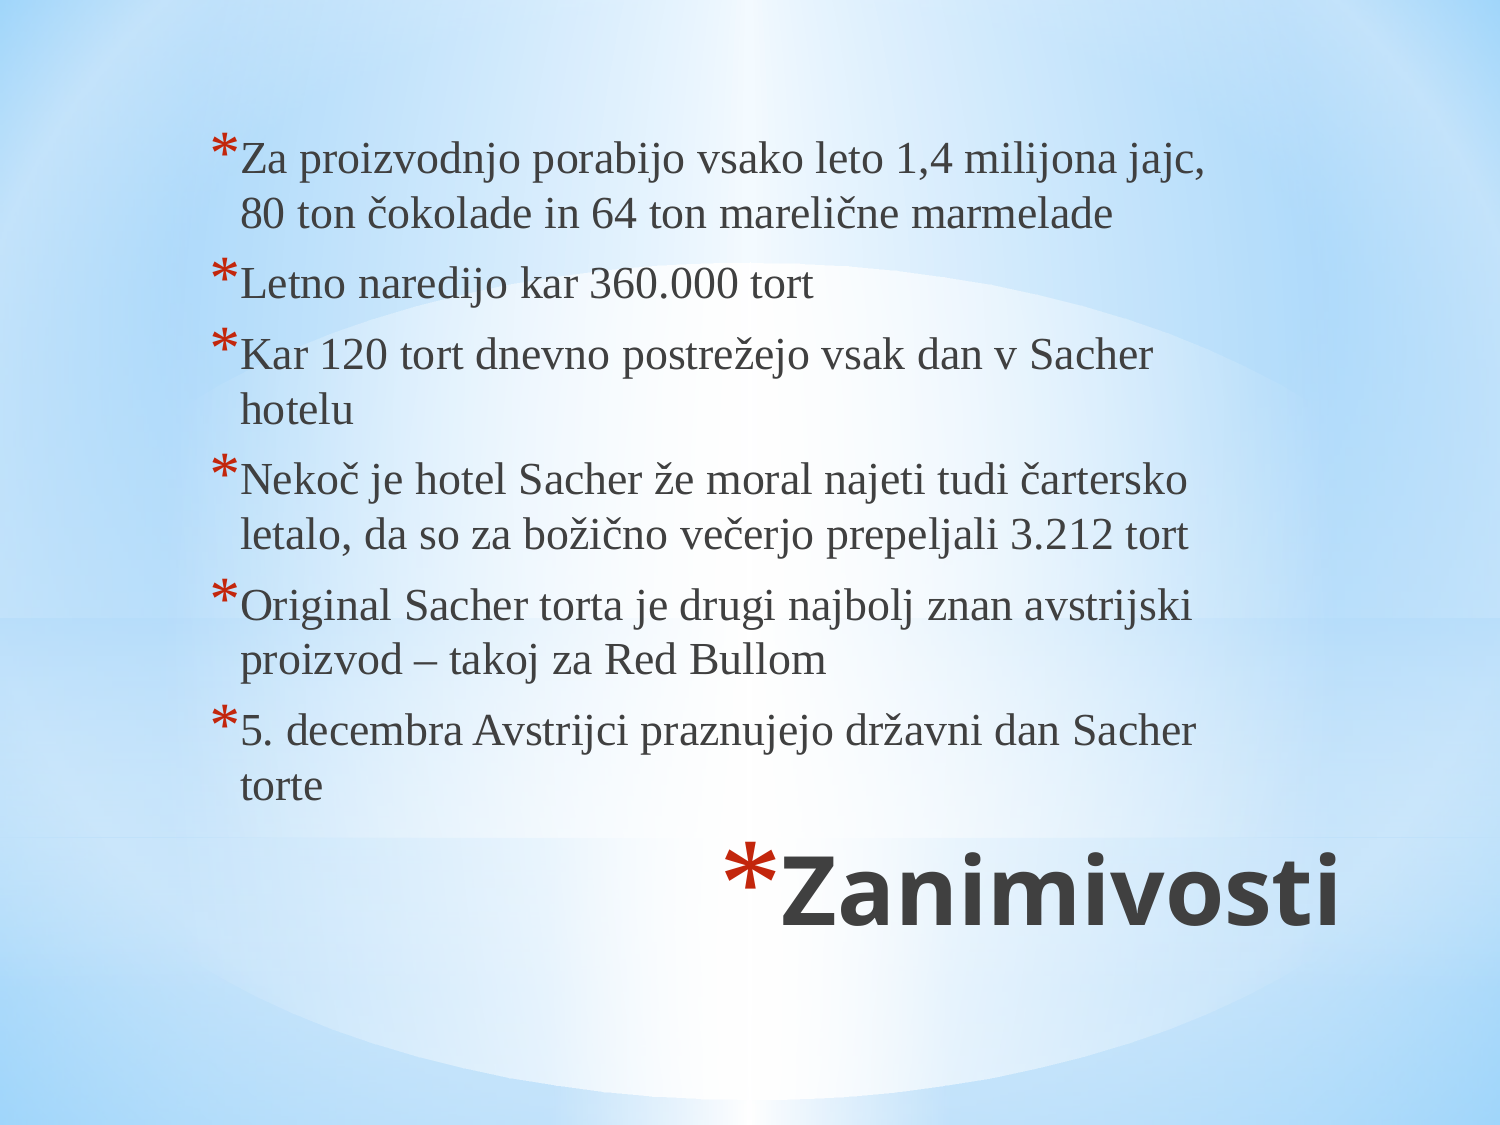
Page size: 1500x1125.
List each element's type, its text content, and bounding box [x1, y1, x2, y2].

list Za proizvodnjo porabijo vsako leto 1,4 milijona jajc, 80 ton čokolade in 64 ton marelične marmelade Letno naredijo kar 360.000 tort Kar 120 tort dnevno postrežejo vsak dan v Sacher hotelu Nekoč je hotel Sacher že moral najeti tudi čartersko letalo, da so za božično večerjo prepeljali 3.212 tort Original Sacher torta je drugi najbolj znan avstrijski proizvod – takoj za Red Bullom 5. decembra Avstrijci praznujejo državni dan Sacher torte [187, 120, 1247, 858]
title Zanimivosti [289, 822, 1358, 1010]
